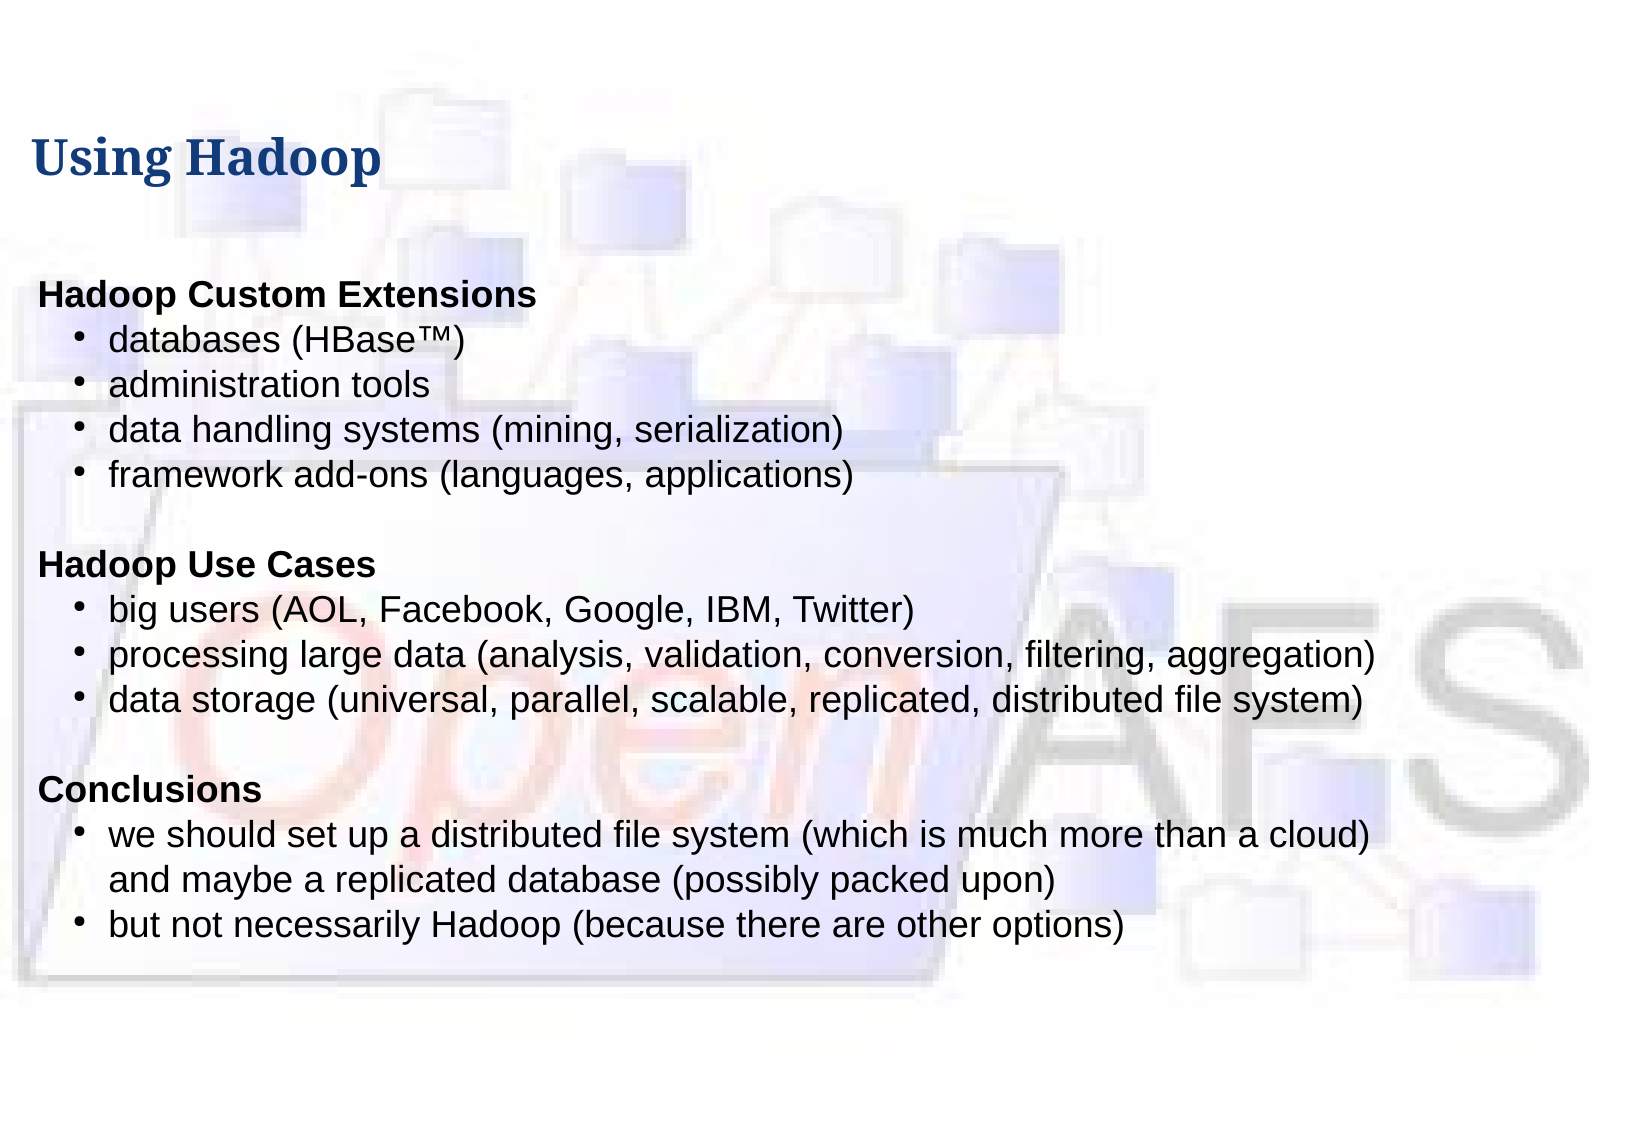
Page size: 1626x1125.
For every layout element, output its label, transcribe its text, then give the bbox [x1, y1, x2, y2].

list Using Hadoop [31, 125, 1594, 187]
picture [0, 0, 1626, 1125]
text_box Hadoop Custom Extensions databases (HBase™) administration tools data handling systems (mining, serialization) framework add-ons (languages, applications) Hadoop Use Cases big users (AOL, Facebook, Google, IBM, Twitter) processing large data (analysis, validation, conversion, filtering, aggregation) data storage (universal, parallel, scalable, replicated, distributed file system) Conclusions we should set up a distributed file system (which is much more than a cloud) and maybe a replicated database (possibly packed upon) but not necessarily Hadoop (because there are other options) [37, 269, 1598, 946]
